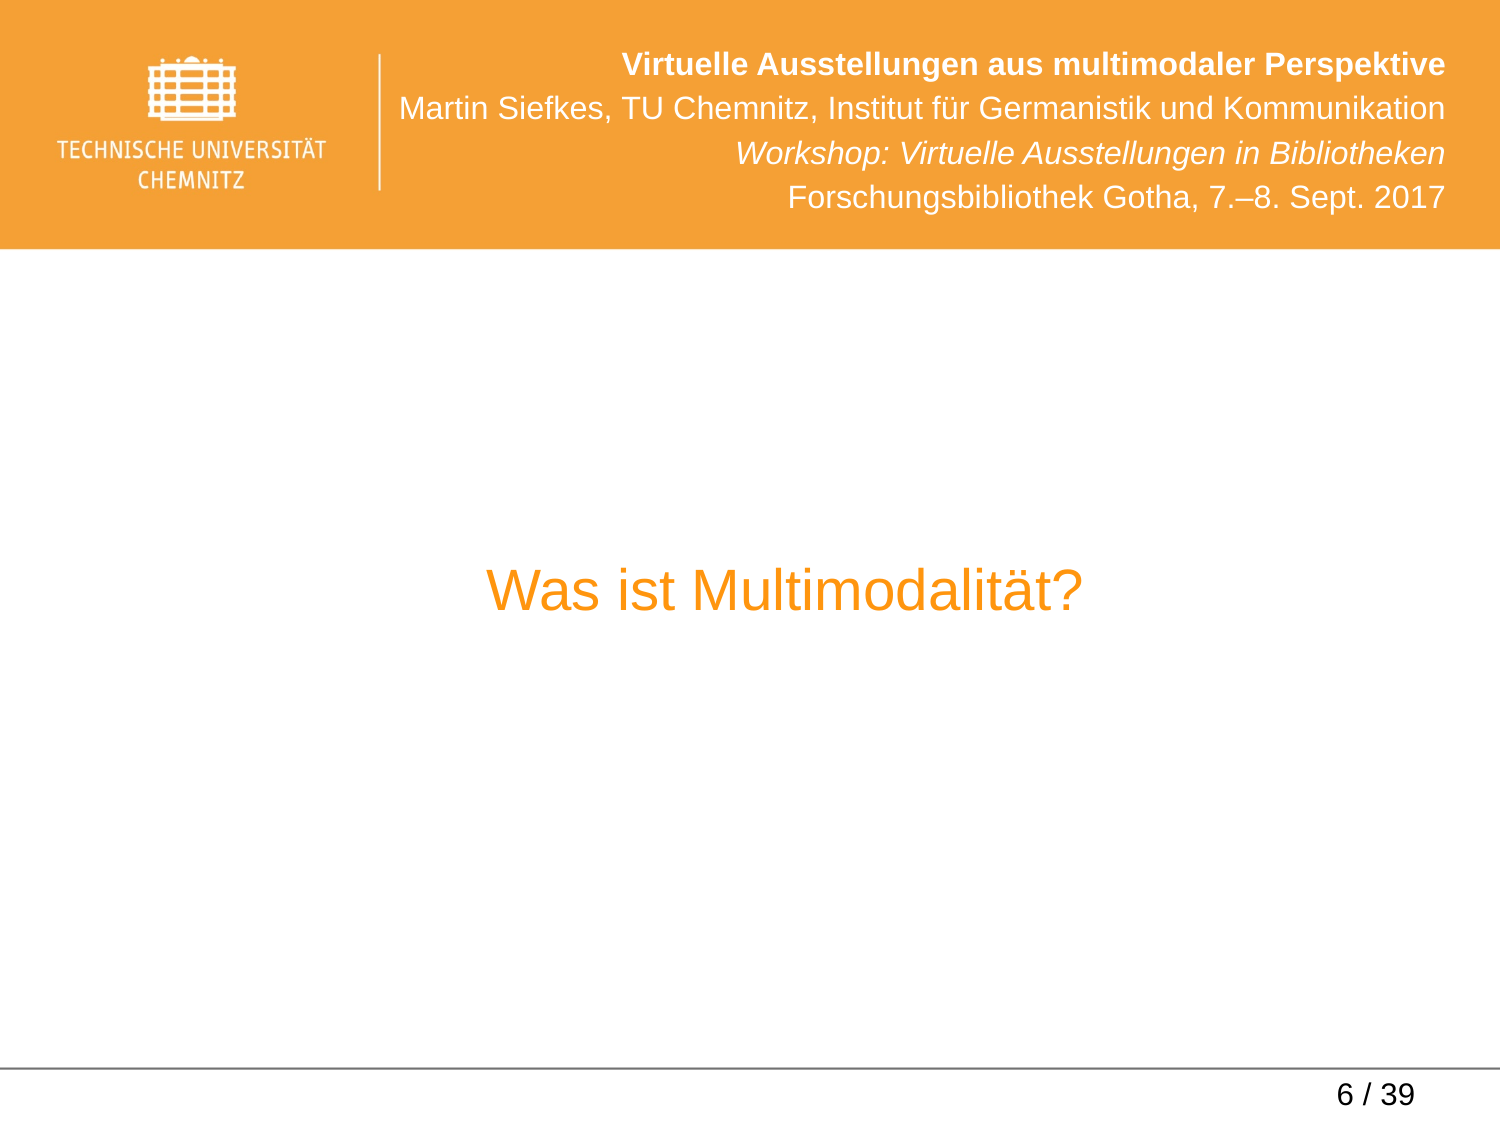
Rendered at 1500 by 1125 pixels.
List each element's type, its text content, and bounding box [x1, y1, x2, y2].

picture [0, 0, 1500, 1125]
text_box <Foliennummer> / 39 [1162, 1069, 1500, 1120]
list [419, 45, 774, 197]
list Was ist Multimodalität? [75, 460, 1426, 969]
